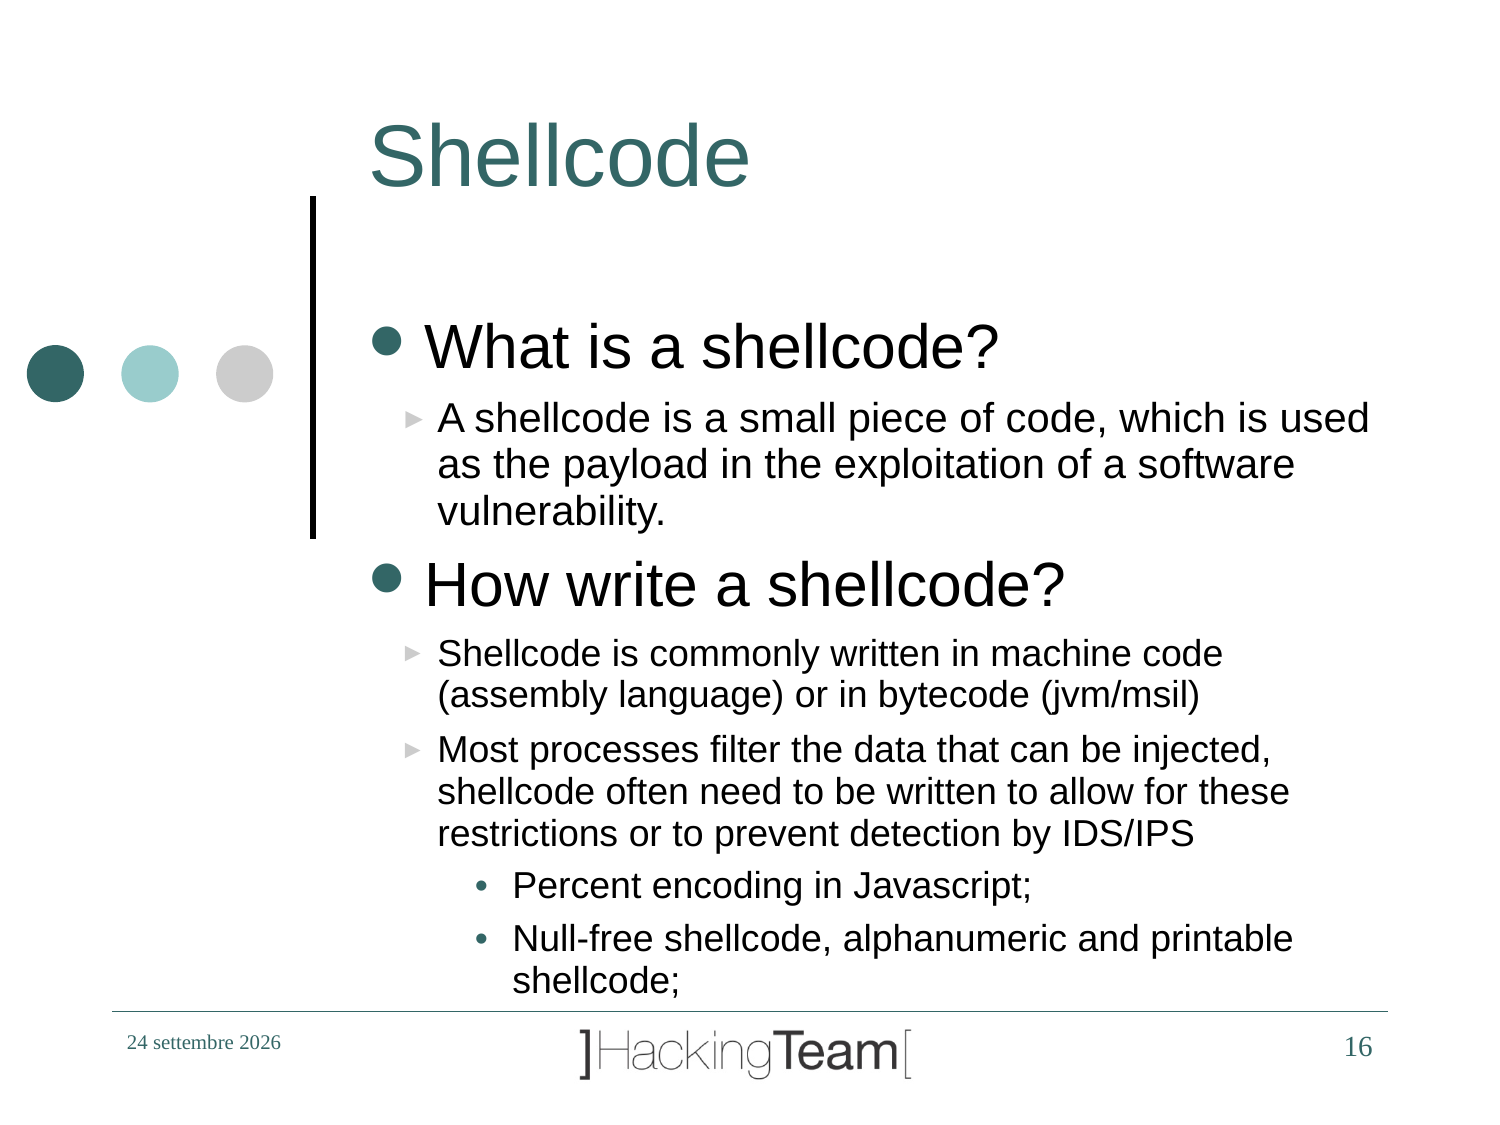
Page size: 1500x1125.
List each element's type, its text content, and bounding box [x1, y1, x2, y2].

title Shellcode [249, 38, 1401, 275]
picture [574, 1064, 916, 1084]
list What is a shellcode? A shellcode is a small piece of code, which is used as the payload in the exploitation of a software vulnerability. How write a shellcode? Shellcode is commonly written in machine code (assembly language) or in bytecode (jvm/msil) Most processes filter the data that can be injected, shellcode often need to be written to allow for these restrictions or to prevent detection by IDS/IPS Percent encoding in Javascript; Null-free shellcode, alphanumeric and printable shellcode; [249, 312, 1401, 1064]
